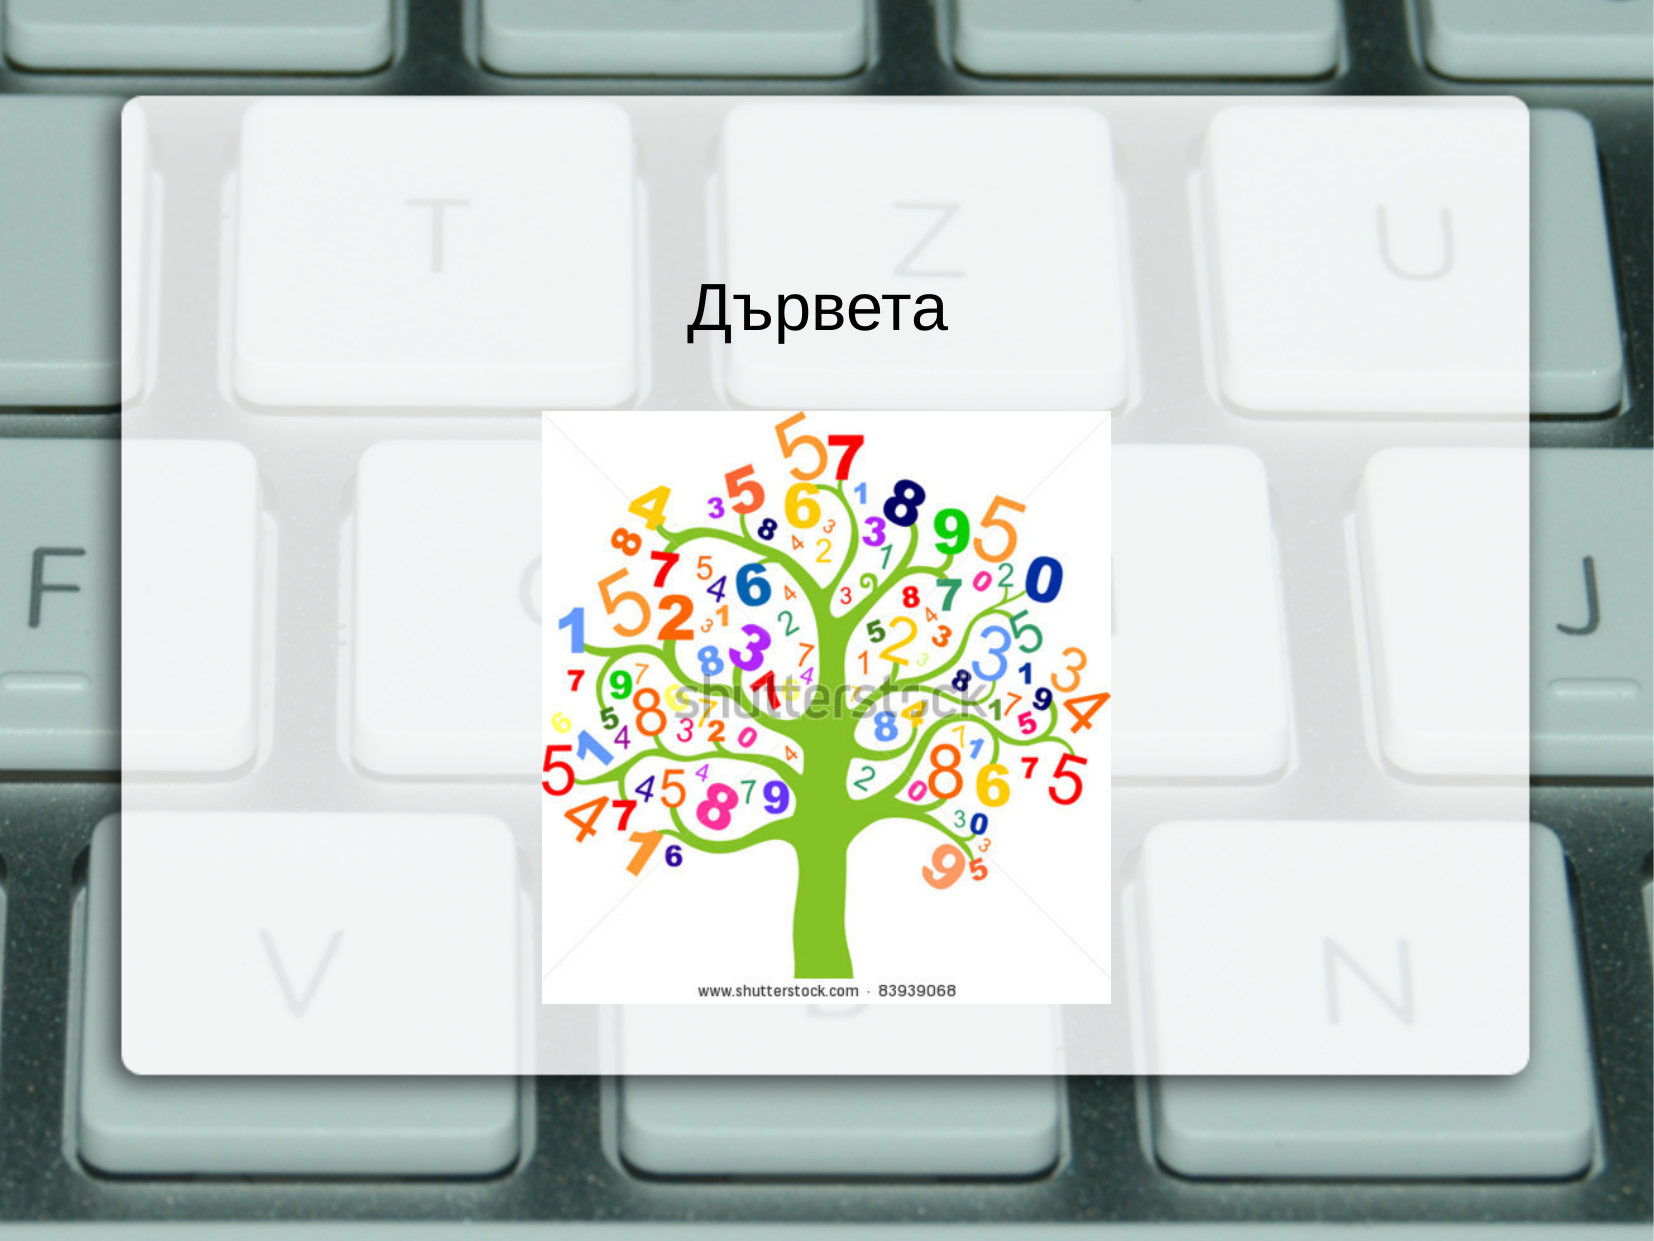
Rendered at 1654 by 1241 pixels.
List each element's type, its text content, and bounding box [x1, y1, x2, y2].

subtitle Дървета [135, 200, 1501, 414]
picture [0, 0, 1654, 1241]
